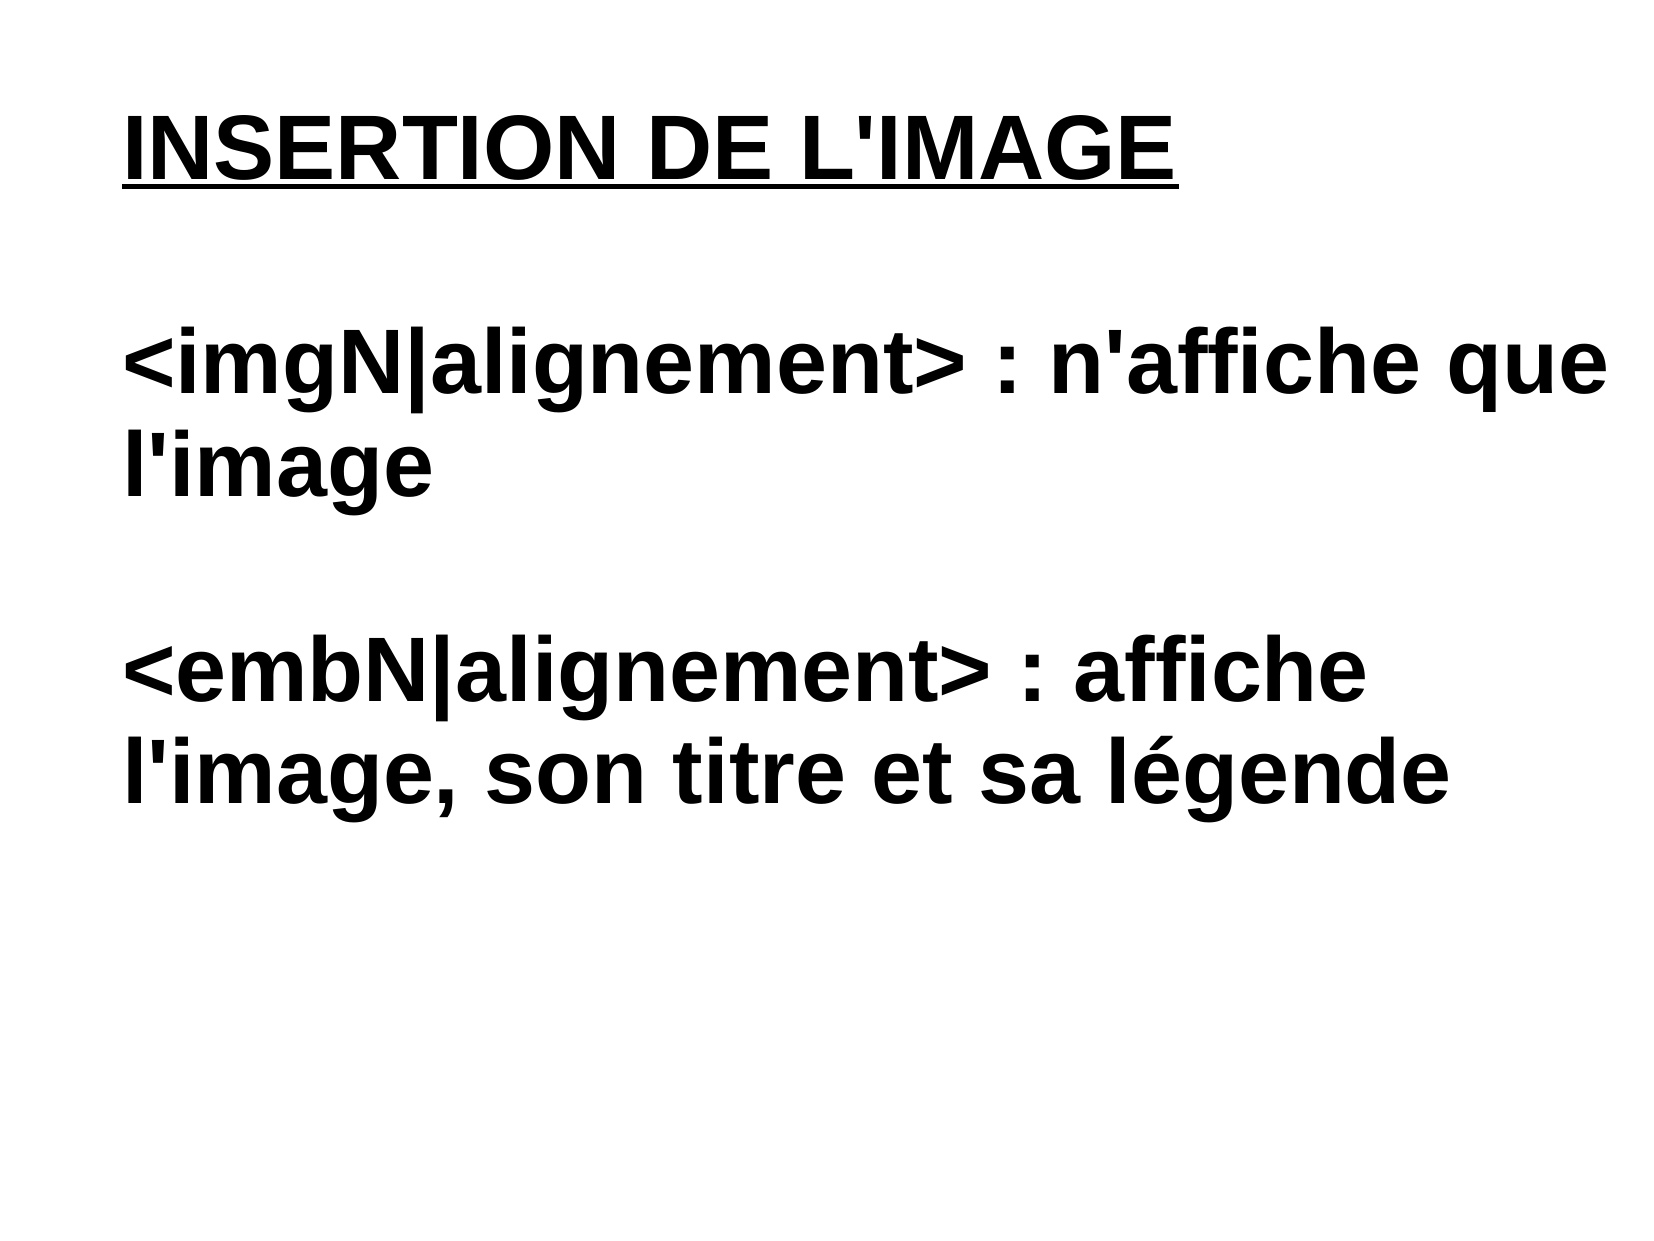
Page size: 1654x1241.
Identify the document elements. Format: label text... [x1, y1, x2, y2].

text_box INSERTION DE L'IMAGE <imgN|alignement> : n'affiche que l'image <embN|alignement> : affiche l'image, son titre et sa légende [107, 88, 1633, 831]
